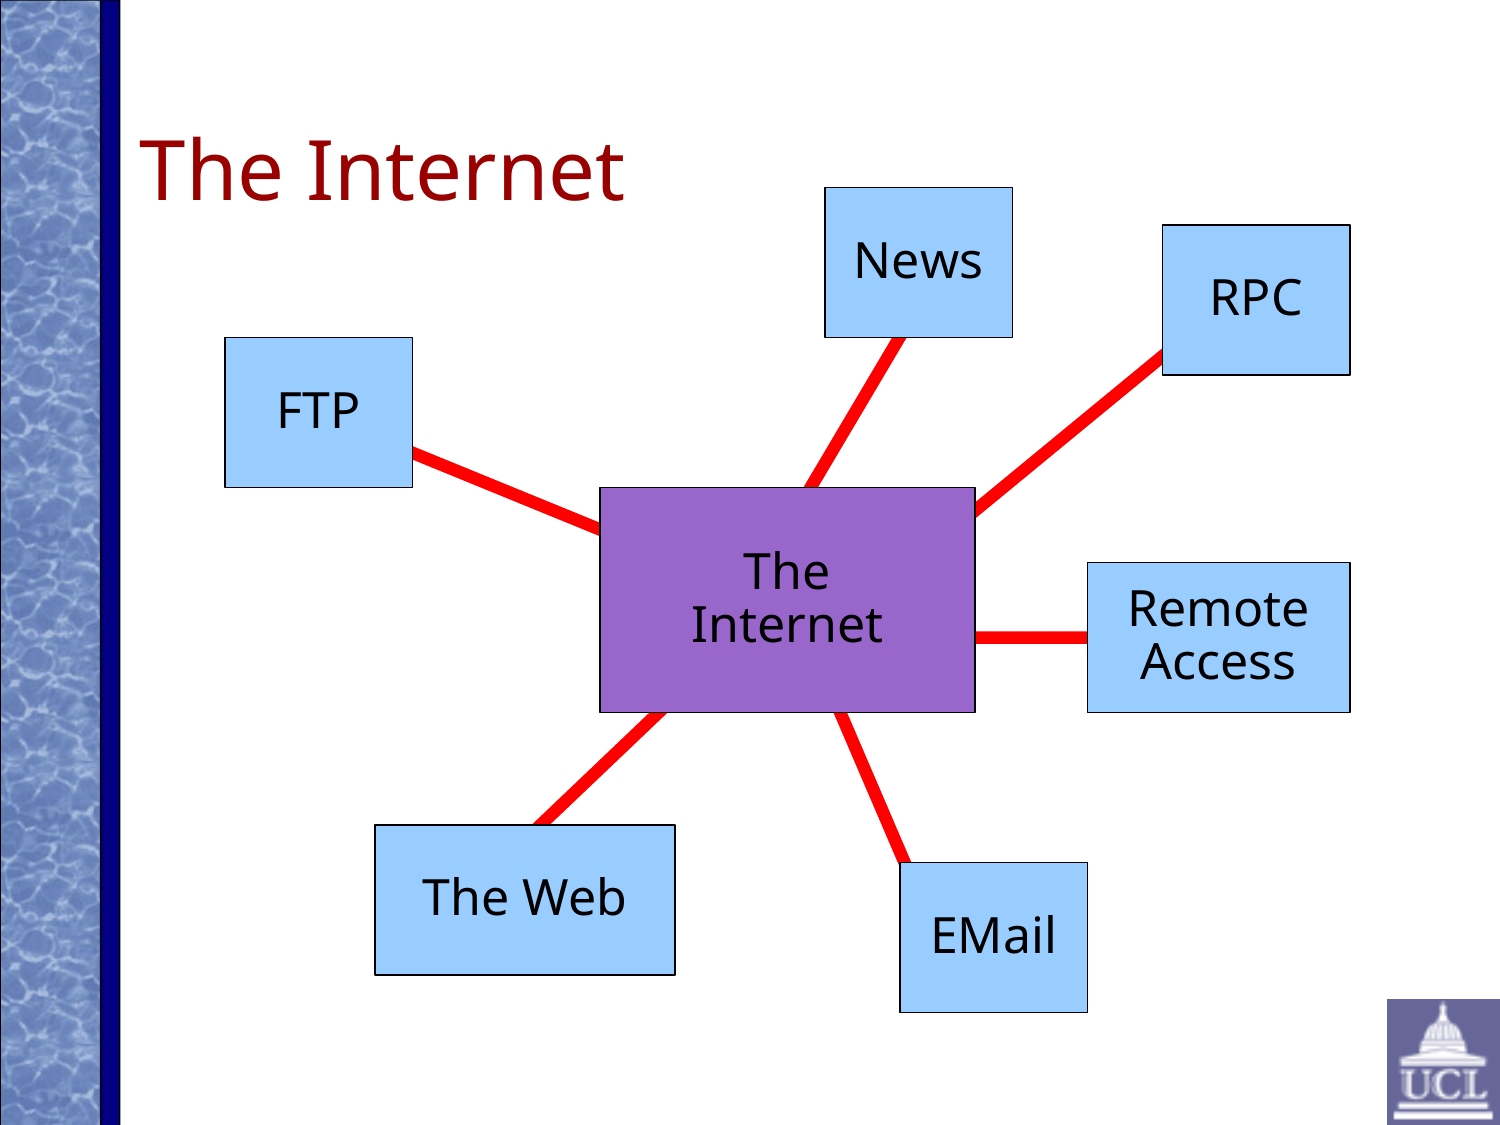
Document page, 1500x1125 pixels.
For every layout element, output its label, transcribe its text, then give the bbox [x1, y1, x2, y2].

picture [1387, 999, 1500, 1125]
text_box RPC [1162, 224, 1350, 376]
text_box The Web [375, 825, 676, 976]
text_box Remote Access [1087, 562, 1350, 713]
text_box News [824, 187, 1013, 338]
text_box FTP [224, 337, 413, 488]
picture [1, 1, 99, 1125]
title The Internet [124, 37, 1413, 225]
text_box The Internet [600, 487, 976, 713]
text_box EMail [899, 862, 1088, 1013]
